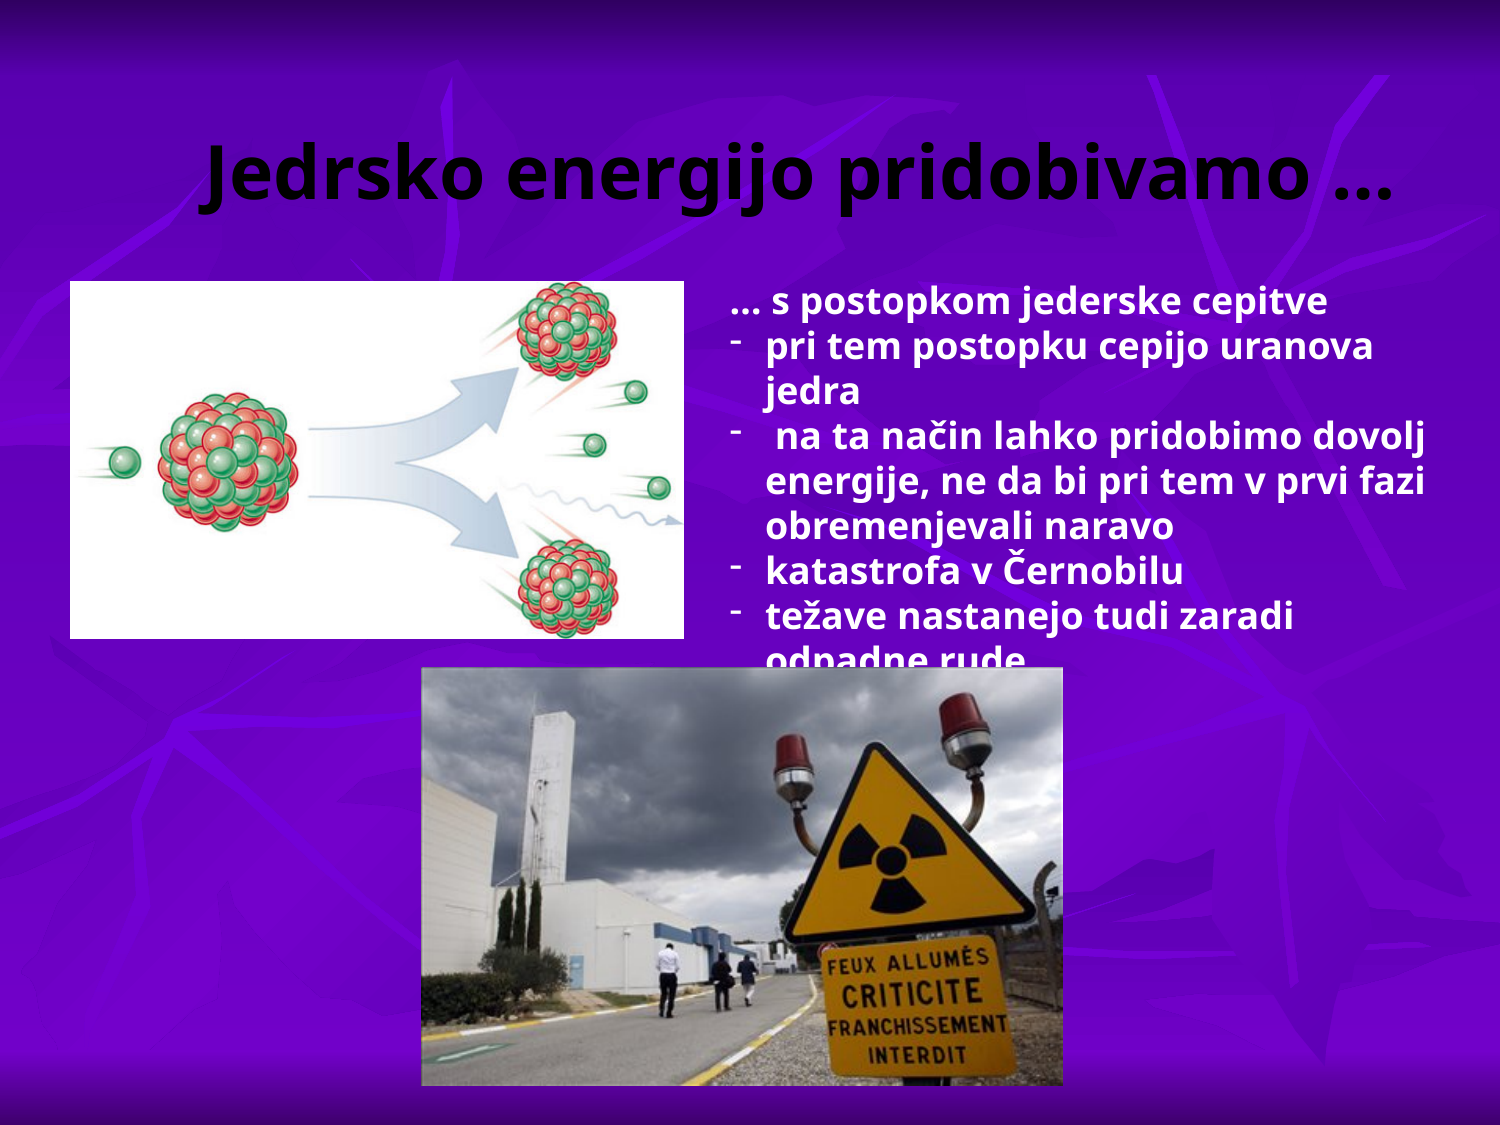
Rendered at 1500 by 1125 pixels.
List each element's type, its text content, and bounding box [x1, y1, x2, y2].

picture [70, 281, 684, 639]
picture [421, 667, 1063, 1086]
text_box Jedrsko energijo pridobivamo … [190, 117, 1432, 222]
text_box … s postopkom jederske cepitve pri tem postopku cepijo uranova jedra na ta način lahko pridobimo dovolj energije, ne da bi pri tem v prvi fazi obremenjevali naravo katastrofa v Černobilu težave nastanejo tudi zaradi odpadne rude [714, 269, 1454, 690]
